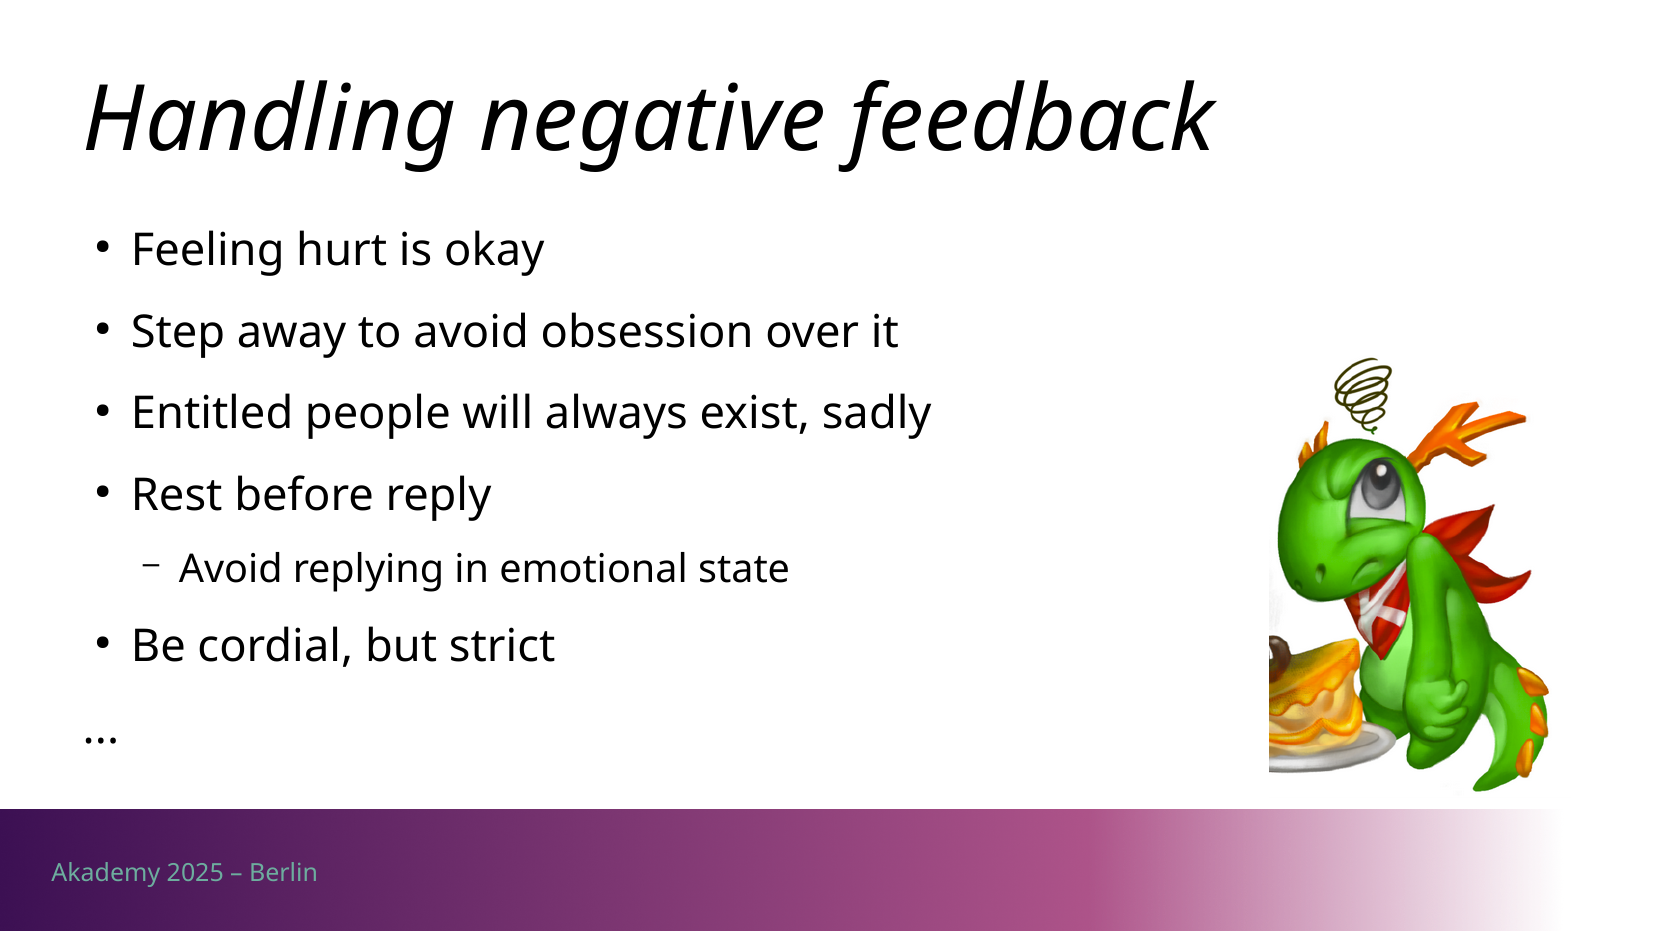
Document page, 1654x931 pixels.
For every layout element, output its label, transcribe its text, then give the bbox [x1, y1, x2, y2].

list Feeling hurt is okay Step away to avoid obsession over it Entitled people will always exist, sadly Rest before reply Avoid replying in emotional state Be cordial, but strict ... [82, 217, 1571, 758]
title Handling negative feedback [82, 37, 1571, 193]
picture [1269, 354, 1571, 798]
picture [0, 809, 1654, 931]
